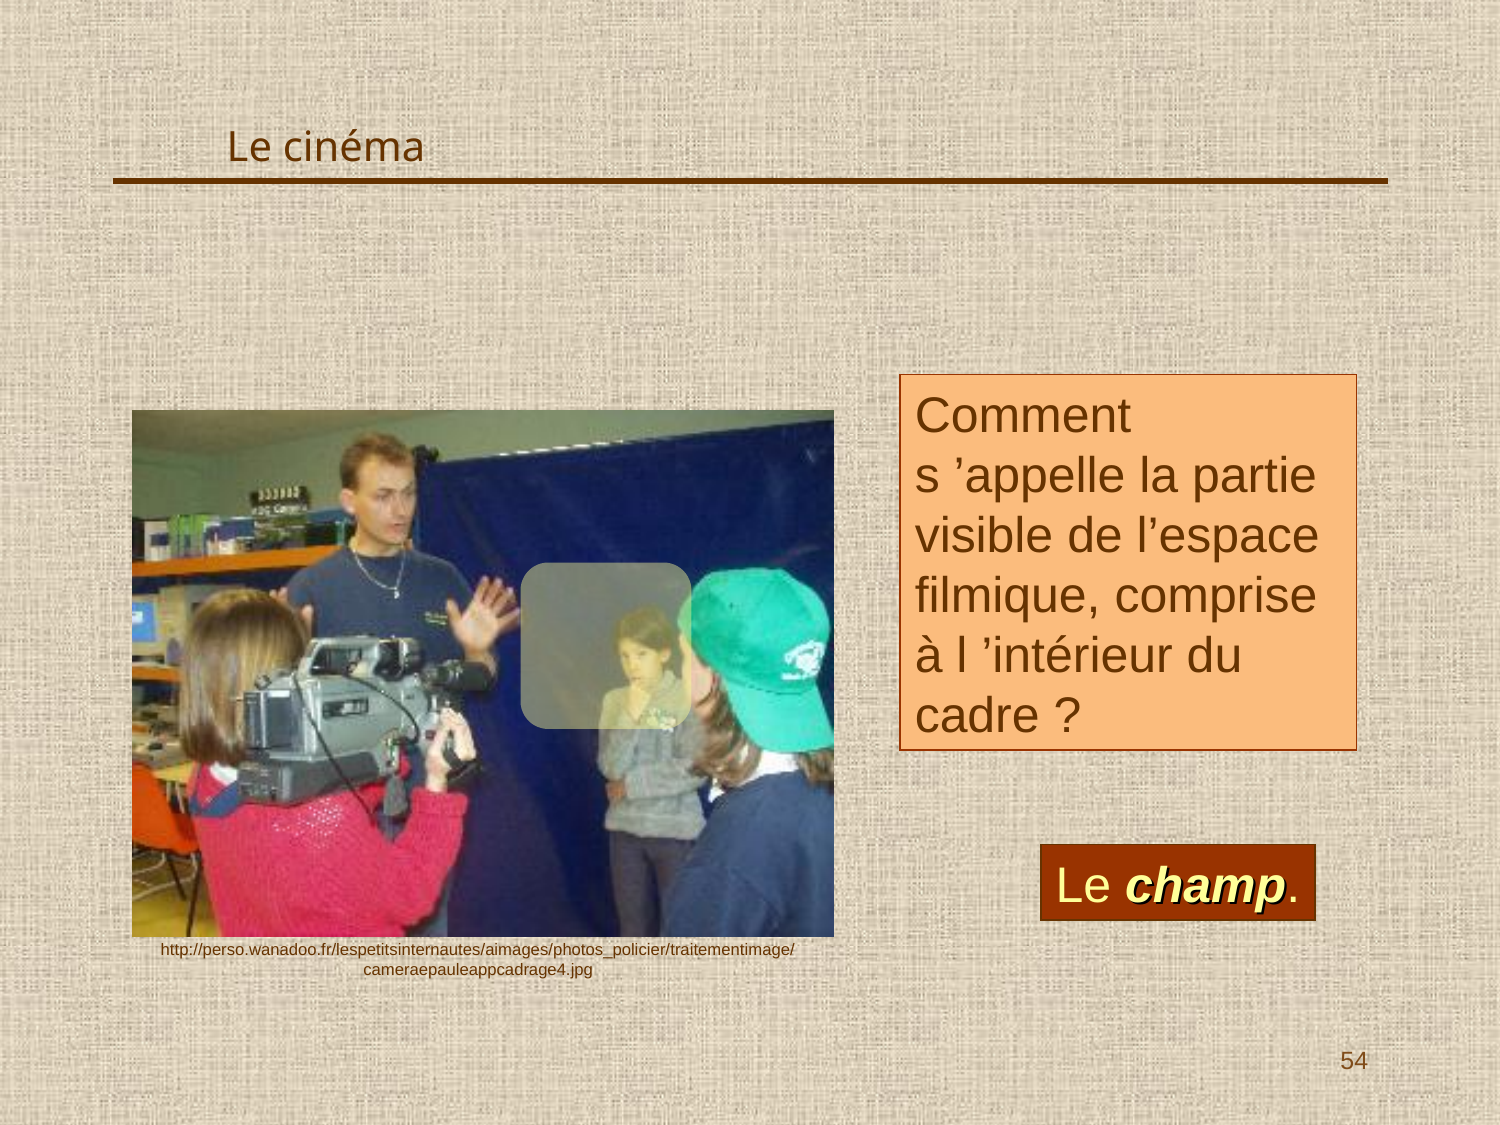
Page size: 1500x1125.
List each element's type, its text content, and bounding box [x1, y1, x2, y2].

text_box Comment s ’appelle la partie visible de l’espace filmique, comprise à l ’intérieur du cadre ? [900, 374, 1357, 750]
text_box Le cinéma [211, 112, 441, 178]
text_box http://perso.wanadoo.fr/lespetitsinternautes/aimages/photos_policier/traitementimage/cameraepauleappcadrage4.jpg [123, 930, 834, 987]
text_box Le champ. [1040, 844, 1316, 921]
picture [0, 0, 1500, 1125]
text_box [520, 562, 692, 729]
